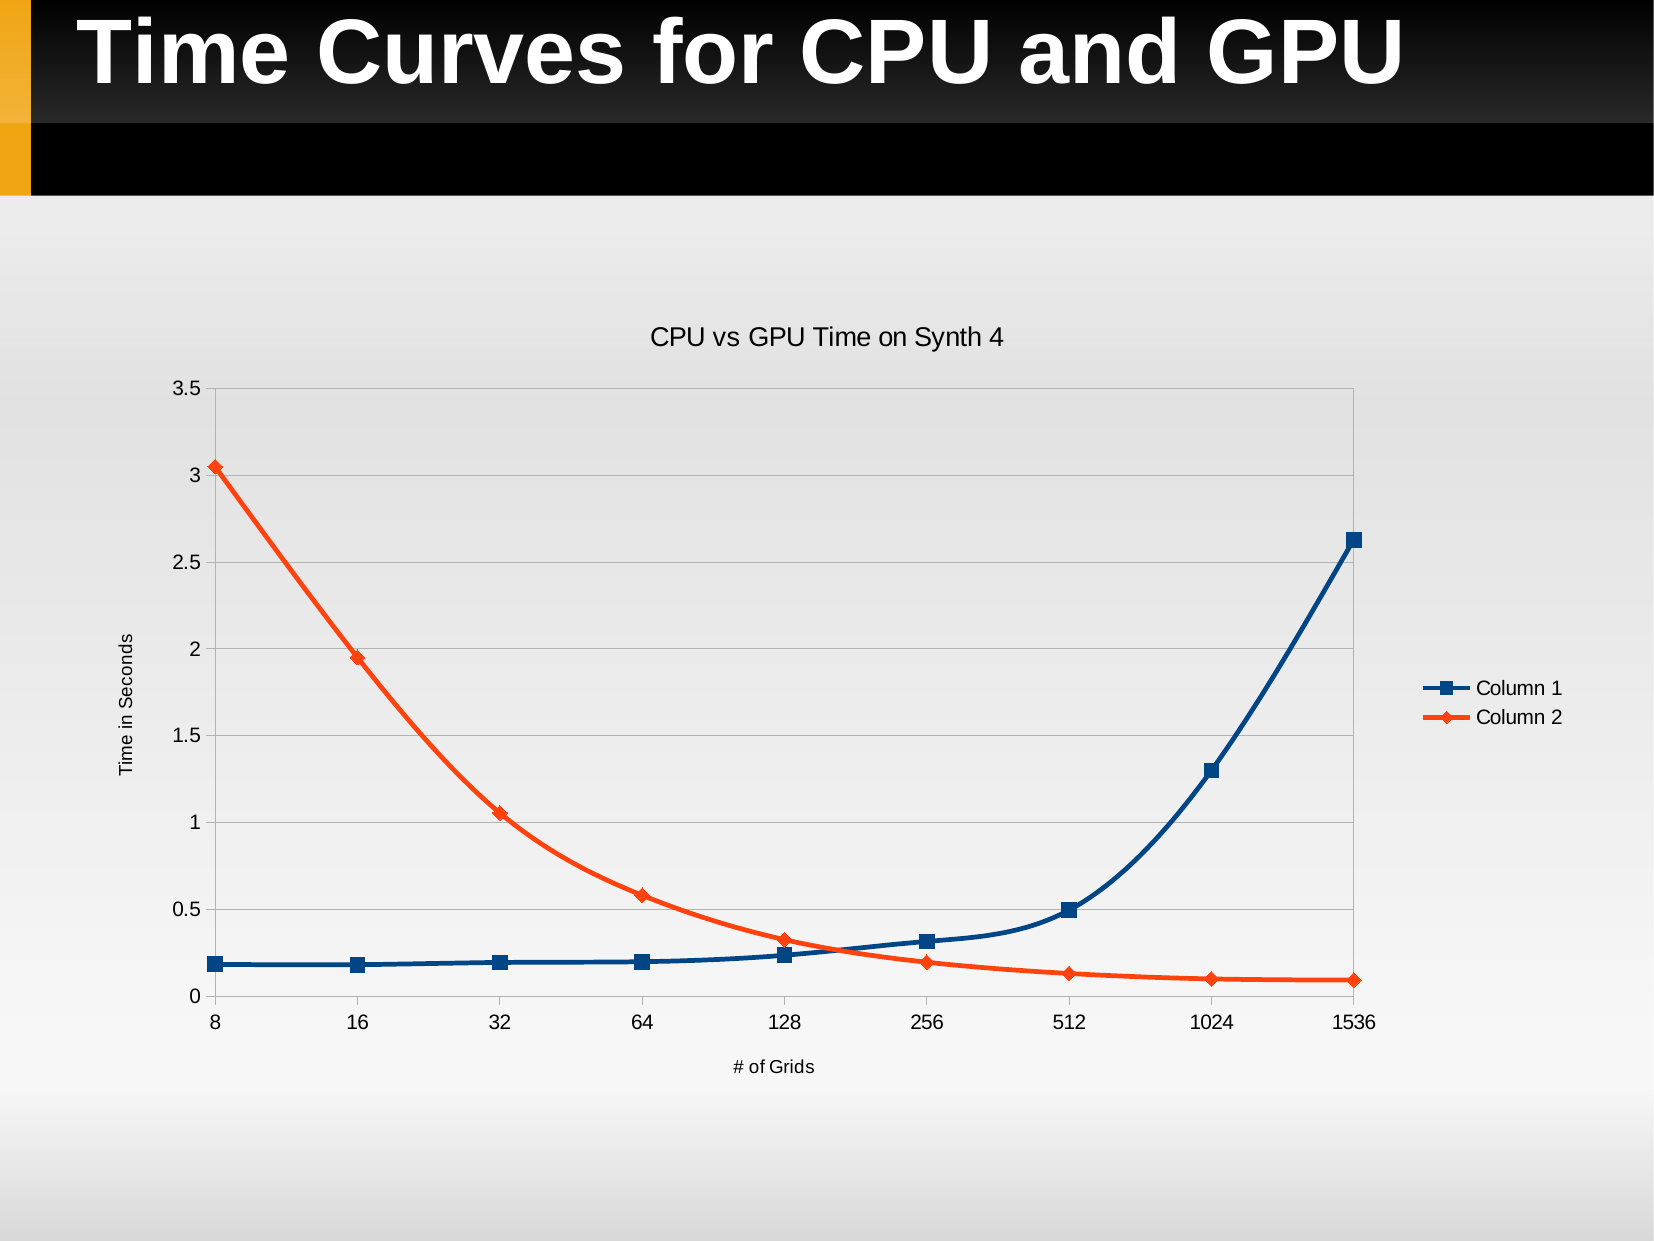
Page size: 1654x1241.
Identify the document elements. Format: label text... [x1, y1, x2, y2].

chart [82, 290, 1571, 1109]
title Time Curves for CPU and GPU [76, 0, 1565, 208]
picture [0, 0, 1654, 1241]
